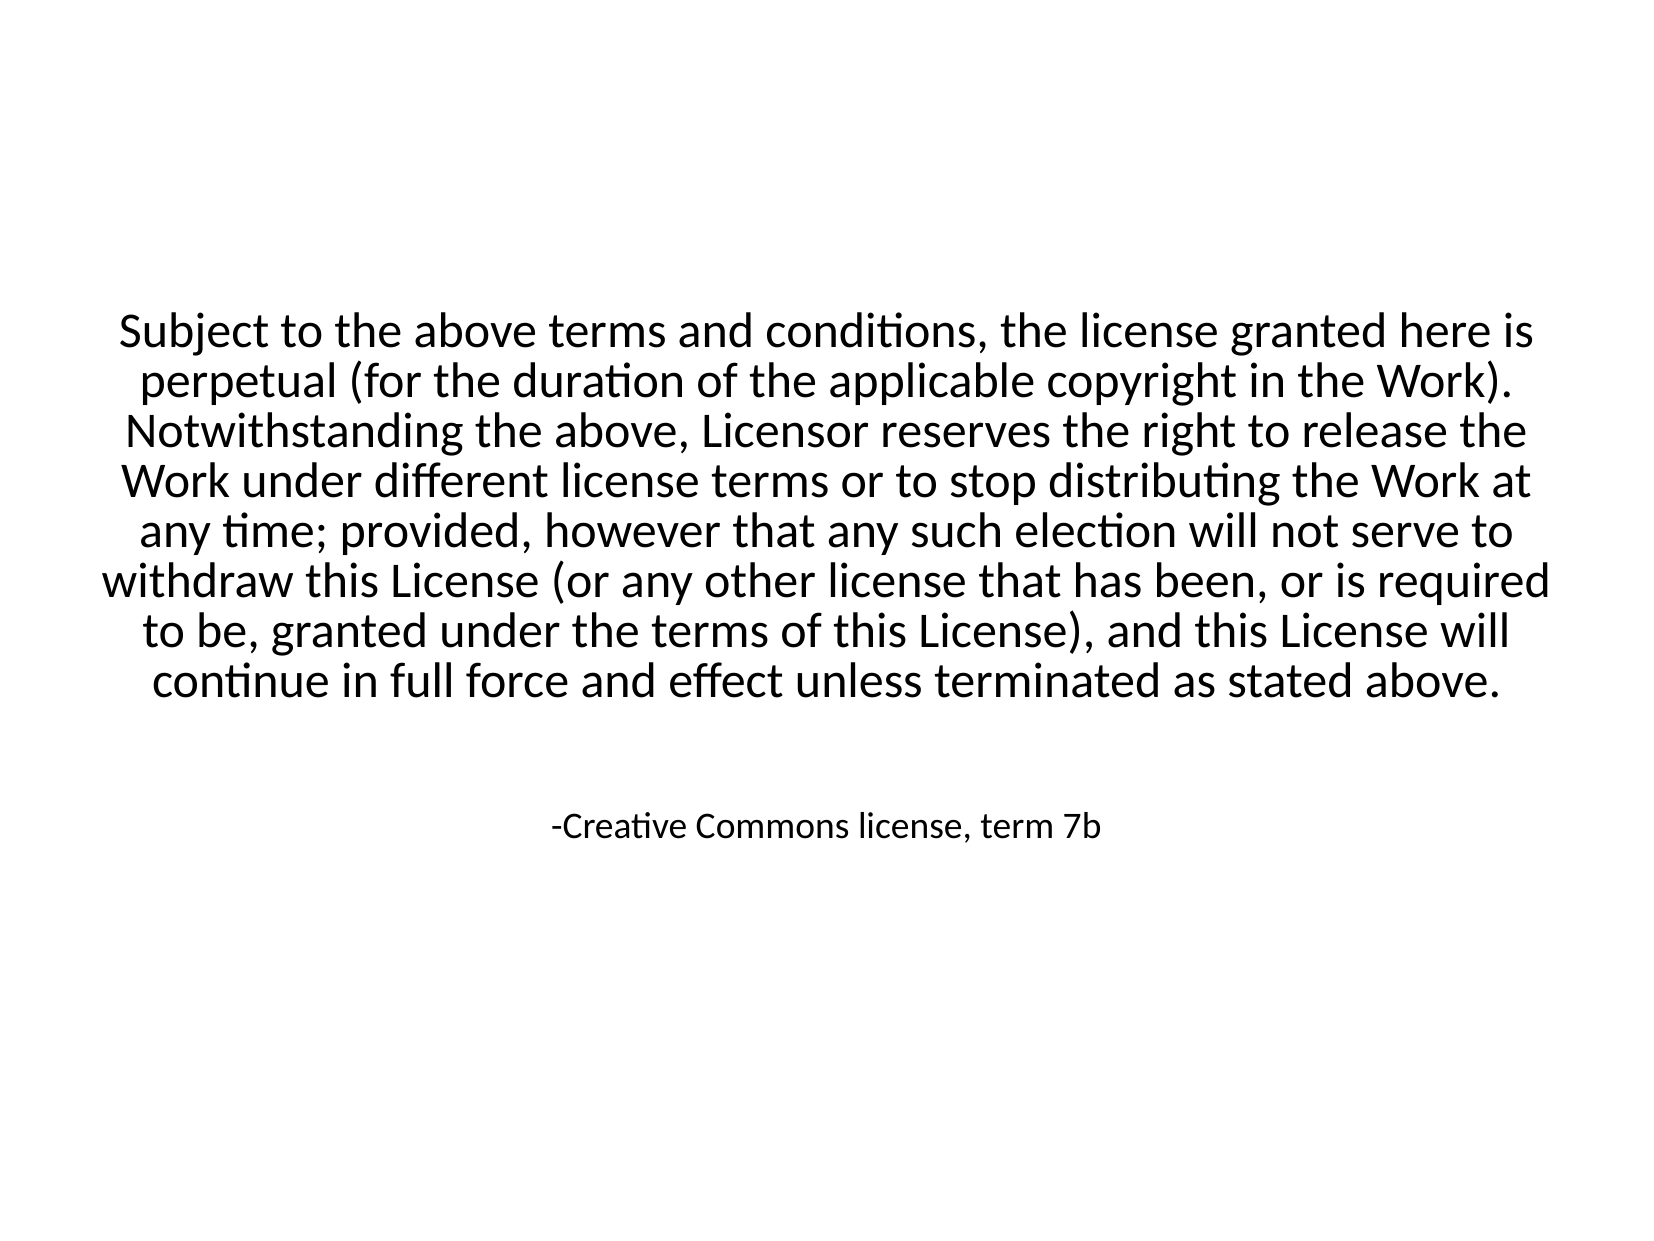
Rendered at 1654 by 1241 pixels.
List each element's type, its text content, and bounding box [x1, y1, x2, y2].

subtitle Subject to the above terms and conditions, the license granted here is perpetual (for the duration of the applicable copyright in the Work). Notwithstanding the above, Licensor reserves the right to release the Work under different license terms or to stop distributing the Work at any time; provided, however that any such election will not serve to withdraw this License (or any other license that has been, or is required to be, granted under the terms of this License), and this License will continue in full force and effect unless terminated as stated above. -Creative Commons license, term 7b [82, 56, 1571, 1102]
